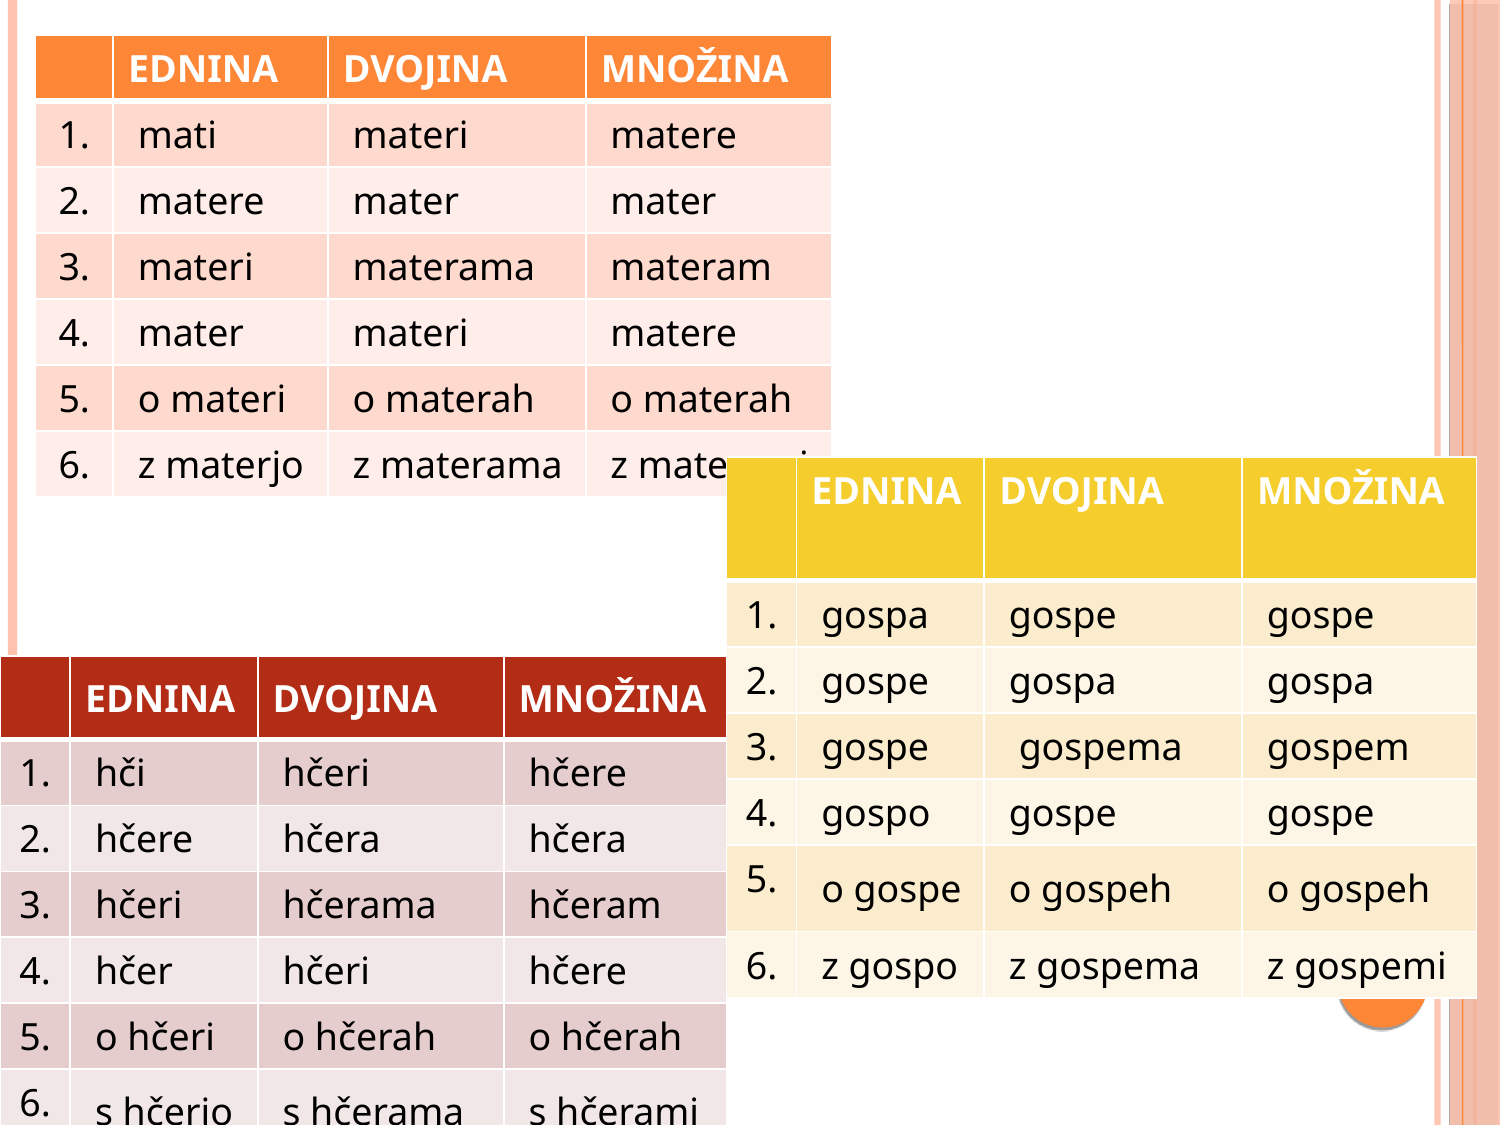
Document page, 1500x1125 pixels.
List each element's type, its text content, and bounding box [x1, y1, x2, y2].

table_cell z materama [329, 432, 585, 496]
table_cell z gospema [985, 932, 1241, 997]
table_cell s hčerama [414, 1107, 424, 1125]
table_cell s hčerami [562, 1107, 573, 1125]
table_cell 5. [36, 366, 112, 430]
table_cell z gospo [797, 932, 983, 997]
table_header EDNINA [114, 36, 327, 98]
table_cell o gospeh [985, 846, 1241, 931]
table_cell o gospeh [1243, 846, 1476, 931]
table_cell hči [71, 742, 257, 805]
table_cell 4. [36, 300, 112, 364]
table_cell s hčerama [316, 1107, 327, 1125]
table_cell 3. [1, 872, 69, 936]
table_cell mati [114, 104, 327, 166]
table_cell mater [587, 168, 831, 232]
table_header MNOŽINA [1243, 458, 1476, 578]
table_cell 6. [727, 932, 796, 997]
table_cell hčeram [505, 872, 726, 936]
table_header DVOJINA [985, 458, 1241, 578]
table_cell o materi [114, 366, 327, 430]
table_cell 5. [727, 846, 796, 931]
table_header MNOŽINA [505, 657, 726, 737]
table_header EDNINA [71, 657, 257, 737]
table_cell s hčerami [505, 1070, 726, 1125]
table_cell gospe [985, 583, 1241, 646]
table_cell gospe [985, 780, 1241, 844]
table_cell hčere [71, 806, 257, 871]
table_cell materam [587, 234, 831, 298]
table_cell 5. [1, 1004, 69, 1068]
table_cell 4. [1, 938, 69, 1002]
table_cell gospema [985, 714, 1241, 778]
table_cell 2. [1, 806, 69, 871]
table_cell hčeri [259, 742, 503, 805]
table_cell hčere [505, 938, 726, 1002]
table_cell 2. [36, 168, 112, 232]
table_cell materi [329, 300, 585, 364]
table_cell 1. [727, 583, 796, 646]
table_cell gospe [797, 714, 983, 778]
table_header [727, 458, 796, 578]
table_cell 3. [727, 714, 796, 778]
table_cell matere [114, 168, 327, 232]
table_cell gospa [985, 648, 1241, 712]
table_cell materama [329, 234, 585, 298]
table_cell s hčerjo [215, 1107, 227, 1123]
table_cell o gospe [797, 846, 983, 931]
table_cell gospa [797, 583, 983, 646]
table_cell matere [587, 104, 831, 166]
table_cell hčera [259, 806, 503, 871]
table_cell hčer [71, 938, 257, 1002]
table_cell 2. [727, 648, 796, 712]
table_cell o materah [587, 366, 831, 430]
table_header DVOJINA [259, 657, 503, 737]
table_cell 6. [1, 1070, 69, 1125]
table_cell gospa [1243, 648, 1476, 712]
table_cell z materami [587, 432, 831, 496]
table_cell hčere [505, 742, 726, 805]
table_cell materi [114, 234, 327, 298]
table_cell mater [114, 300, 327, 364]
table_cell o hčerah [259, 1004, 503, 1068]
table_cell gospe [1243, 583, 1476, 646]
table_header [1, 657, 69, 737]
table_cell o hčeri [71, 1004, 257, 1068]
table_cell o hčerah [505, 1004, 726, 1068]
table_cell gospe [797, 648, 983, 712]
table_cell gospe [1243, 780, 1476, 844]
table_cell o materah [329, 366, 585, 430]
table_header EDNINA [797, 458, 983, 578]
table_header [36, 36, 112, 98]
table_cell s hčerami [673, 1107, 683, 1125]
table_cell 1. [36, 104, 112, 166]
table_cell materi [329, 104, 585, 166]
table_cell s hčerama [427, 1107, 437, 1125]
table_cell mater [329, 168, 585, 232]
table_cell z materjo [114, 432, 327, 496]
table_cell 6. [36, 432, 112, 496]
table_cell 4. [727, 780, 796, 844]
table_cell gospem [1243, 714, 1476, 778]
table_cell 3. [36, 234, 112, 298]
table_cell hčera [505, 806, 726, 871]
table_cell 1. [1, 742, 69, 805]
table_cell s hčerama [259, 1070, 503, 1125]
table_cell gospo [797, 780, 983, 844]
table_cell hčeri [259, 938, 503, 1002]
table_cell z gospemi [1243, 932, 1476, 997]
table_header DVOJINA [329, 36, 585, 98]
table_cell s hčerjo [128, 1107, 139, 1125]
table_cell hčeri [71, 872, 257, 936]
table_header MNOŽINA [587, 36, 831, 98]
table_cell hčerama [259, 872, 503, 936]
table_cell s hčerami [660, 1107, 670, 1125]
table_cell matere [587, 300, 831, 364]
table_cell s hčerjo [71, 1070, 257, 1125]
